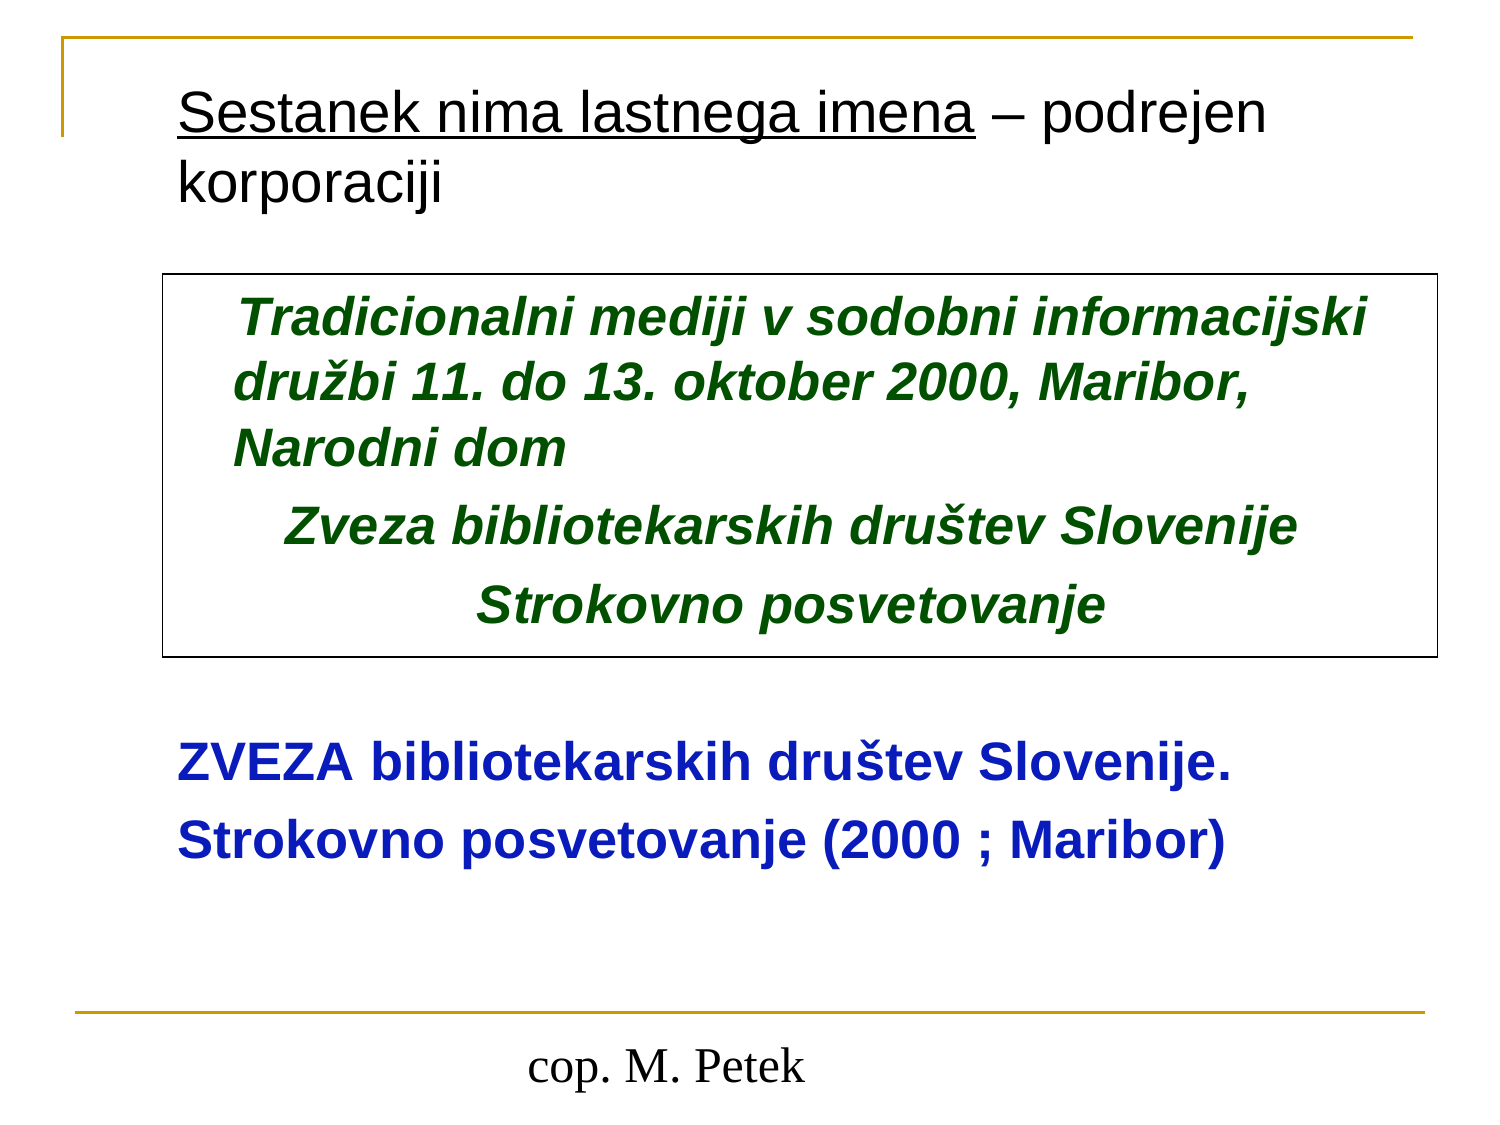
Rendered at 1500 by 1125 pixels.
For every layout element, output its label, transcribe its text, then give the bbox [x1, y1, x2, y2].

text_box Sestanek nima lastnega imena – podrejen korporaciji [162, 66, 1438, 222]
list Tradicionalni mediji v sodobni informacijski družbi 11. do 13. oktober 2000, Maribor, Narodni dom Zveza bibliotekarskih društev Slovenije Strokovno posvetovanje ZVEZA bibliotekarskih društev Slovenije. Strokovno posvetovanje (2000 ; Maribor) [163, 275, 1437, 656]
list Tradicionalni mediji v sodobni informacijski družbi 11. do 13. oktober 2000, Maribor, Narodni dom Zveza bibliotekarskih društev Slovenije Strokovno posvetovanje ZVEZA bibliotekarskih društev Slovenije. Strokovno posvetovanje (2000 ; Maribor) [162, 658, 1438, 988]
